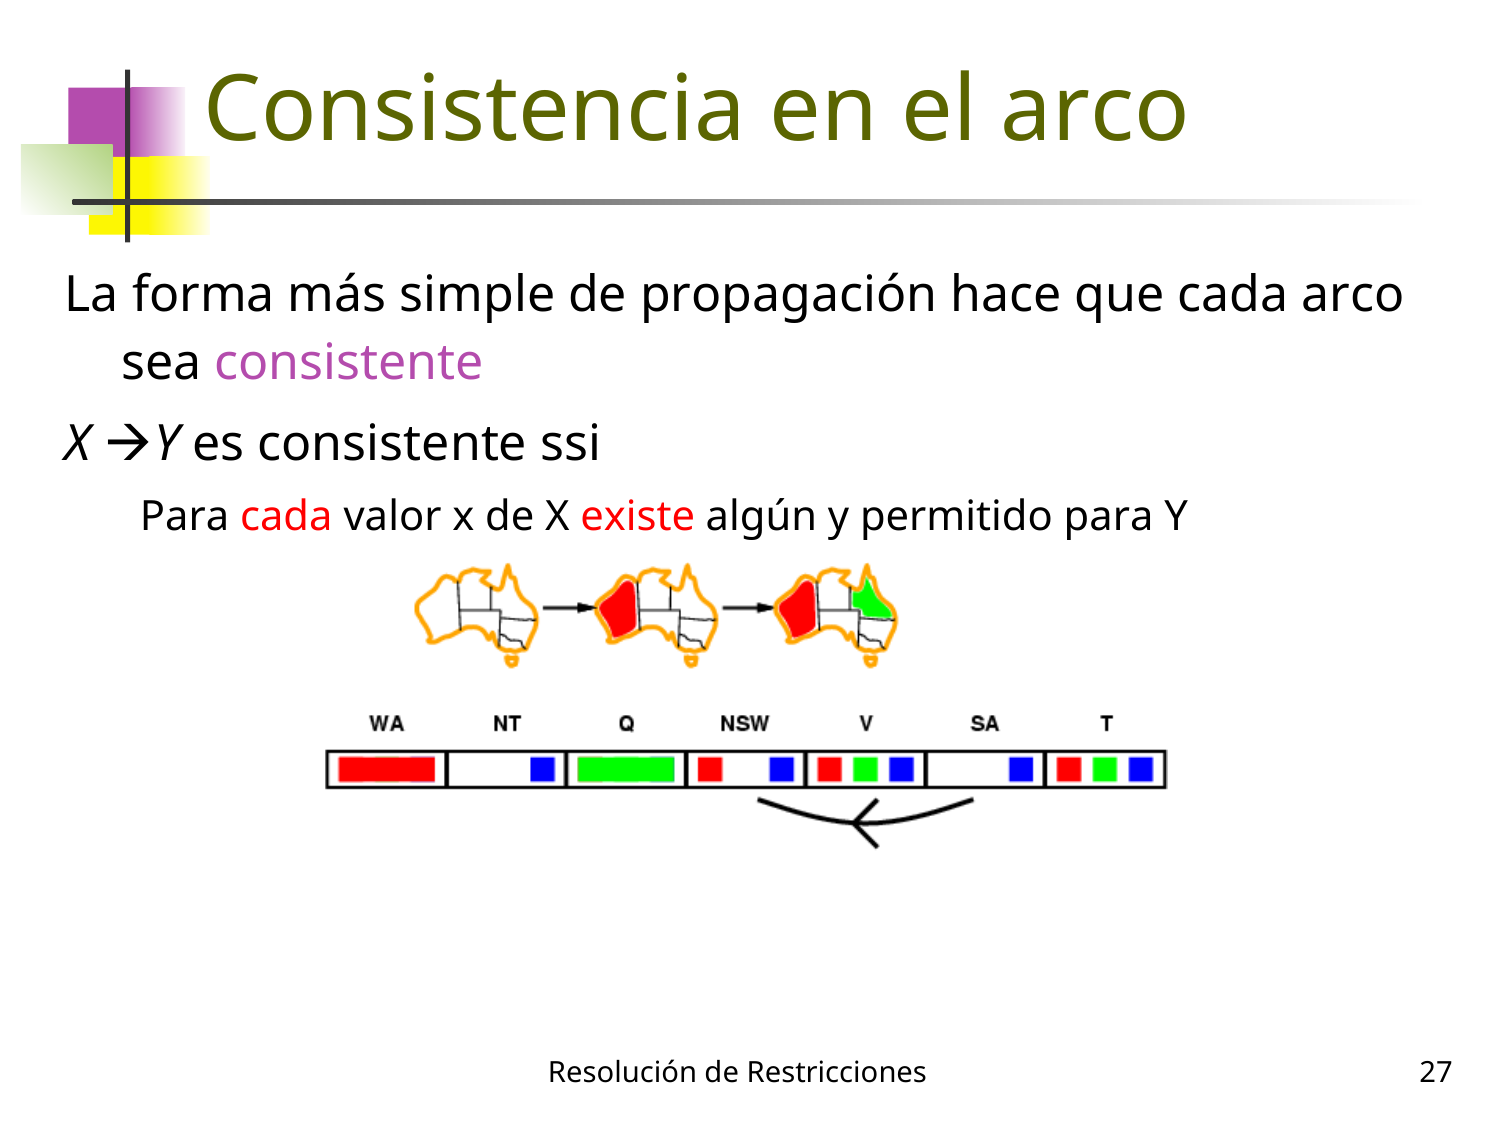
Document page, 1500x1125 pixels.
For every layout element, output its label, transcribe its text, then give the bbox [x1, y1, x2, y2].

title Consistencia en el arco [188, 35, 1468, 175]
picture [324, 562, 1168, 853]
list La forma más simple de propagación hace que cada arco sea consistente X Y es consistente ssi Para cada valor x de X existe algún y permitido para Y [50, 249, 1469, 1007]
